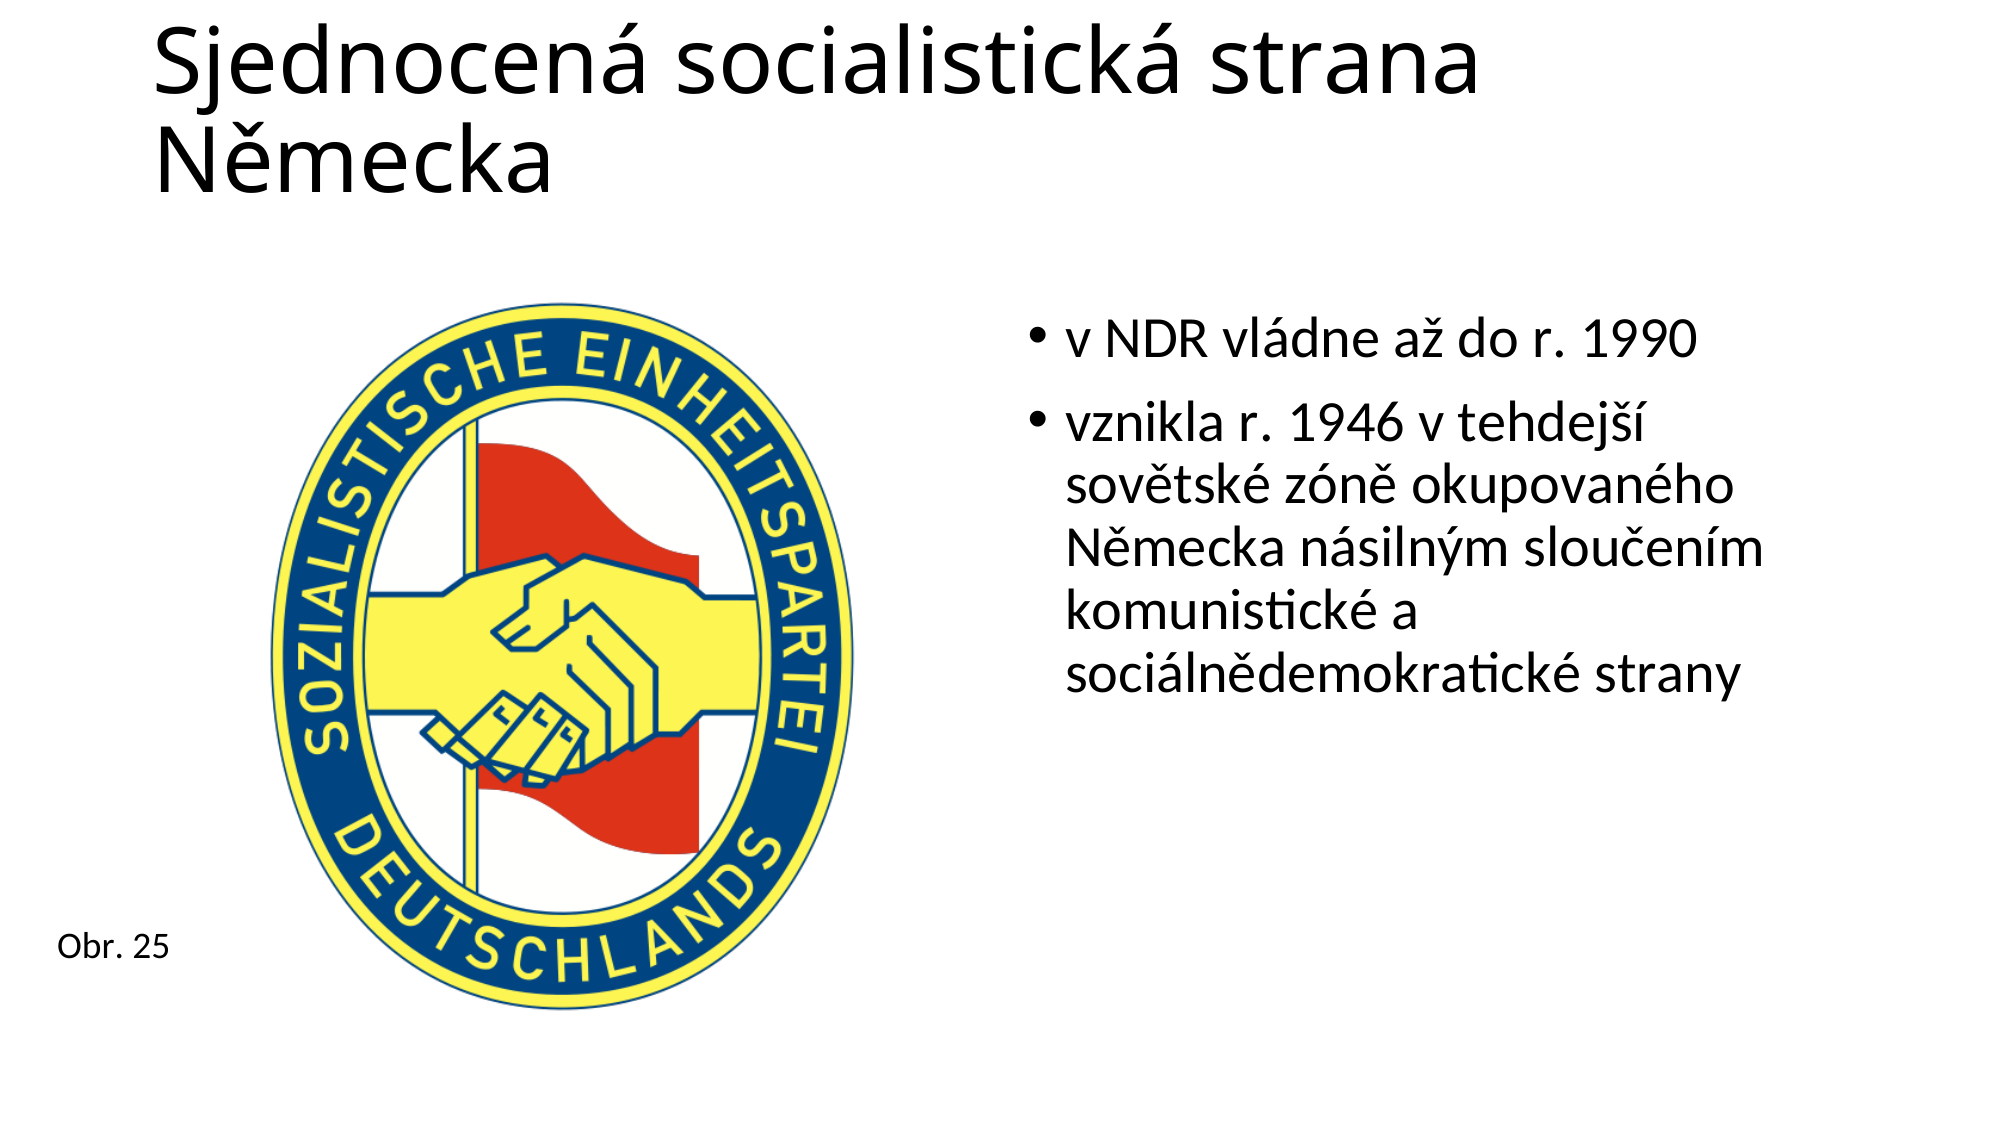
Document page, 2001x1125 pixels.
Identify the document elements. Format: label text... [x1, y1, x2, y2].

text_box [266, 299, 859, 1014]
list v NDR vládne až do r. 1990 vznikla r. 1946 v tehdejší sovětské zóně okupovaného Německa násilným sloučením komunistické a sociálnědemokratické strany [1012, 299, 1863, 1014]
title Sjednocená socialistická strana Německa [137, 59, 1863, 278]
text_box Obr. 25 [42, 913, 186, 974]
